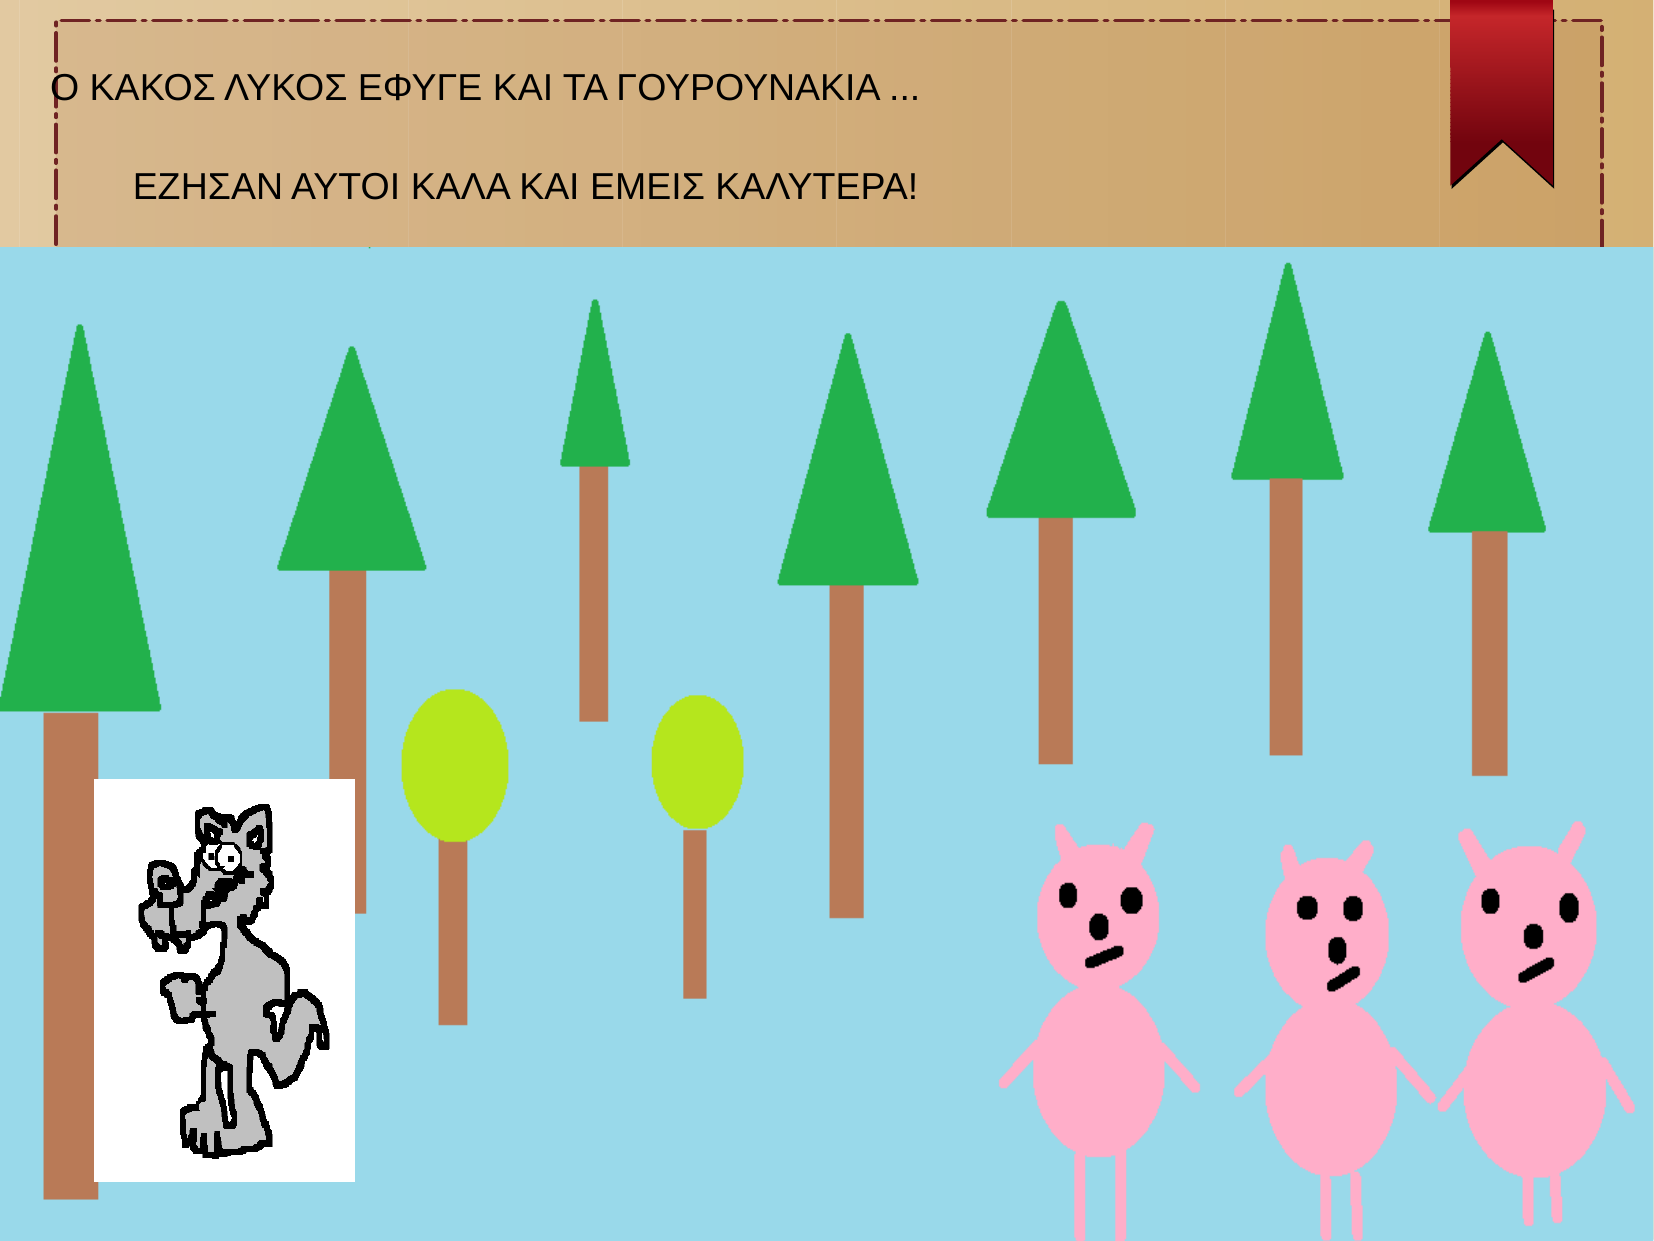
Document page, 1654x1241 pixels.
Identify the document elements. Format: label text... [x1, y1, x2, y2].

picture [0, 247, 1654, 1241]
text_box Ο ΚΑΚΟΣ ΛΥΚΟΣ ΕΦΥΓΕ ΚΑΙ ΤΑ ΓΟΥΡΟΥΝΑΚΙΑ ... [35, 59, 1430, 158]
text_box ΕΖΗΣΑΝ ΑΥΤΟΙ ΚΑΛΑ ΚΑΙ ΕΜΕΙΣ ΚΑΛΥΤΕΡΑ! [118, 157, 935, 215]
